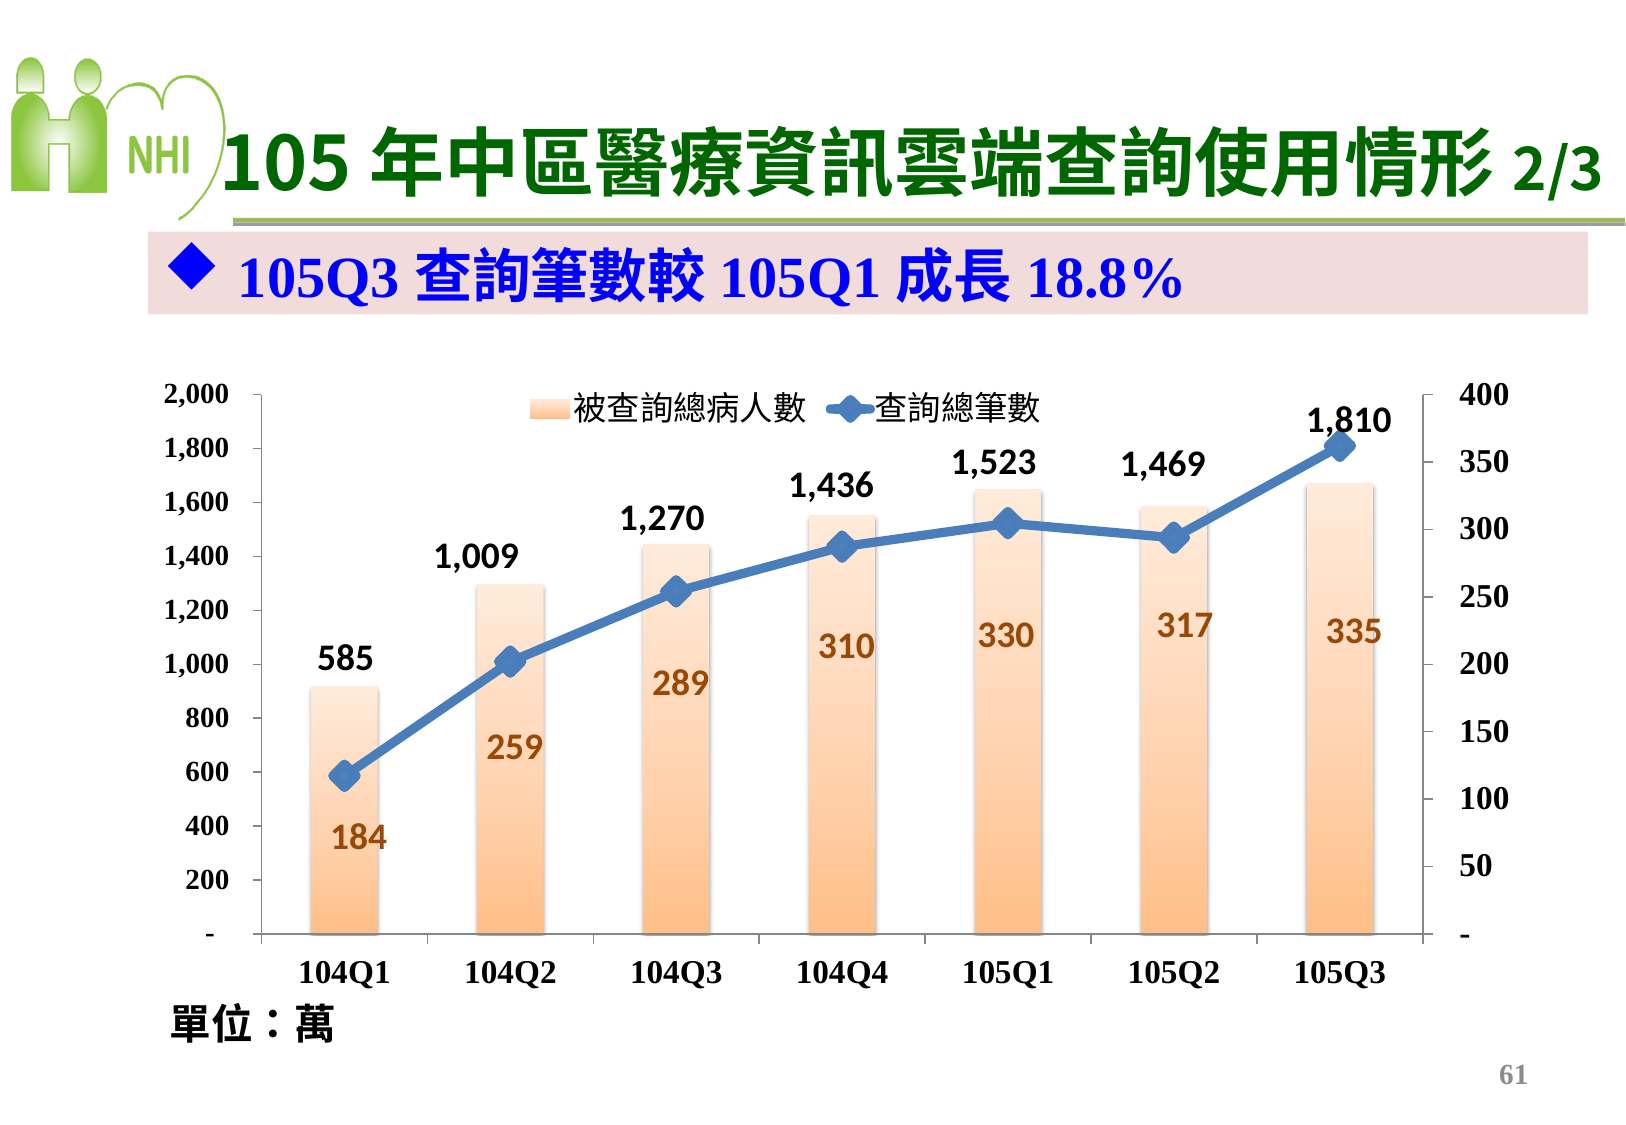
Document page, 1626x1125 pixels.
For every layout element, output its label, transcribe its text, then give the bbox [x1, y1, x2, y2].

picture [0, 42, 233, 233]
text_box 105Q3查詢筆數較105Q1成長18.8% [147, 231, 1588, 315]
text_box 單位：萬 [154, 1004, 352, 1056]
text_box [37, 349, 1588, 1125]
picture [141, 366, 1625, 1004]
title 105年中區醫療資訊雲端查詢使用情形2/3 [198, 78, 1625, 244]
slide_number <編號> [1164, 1042, 1544, 1103]
